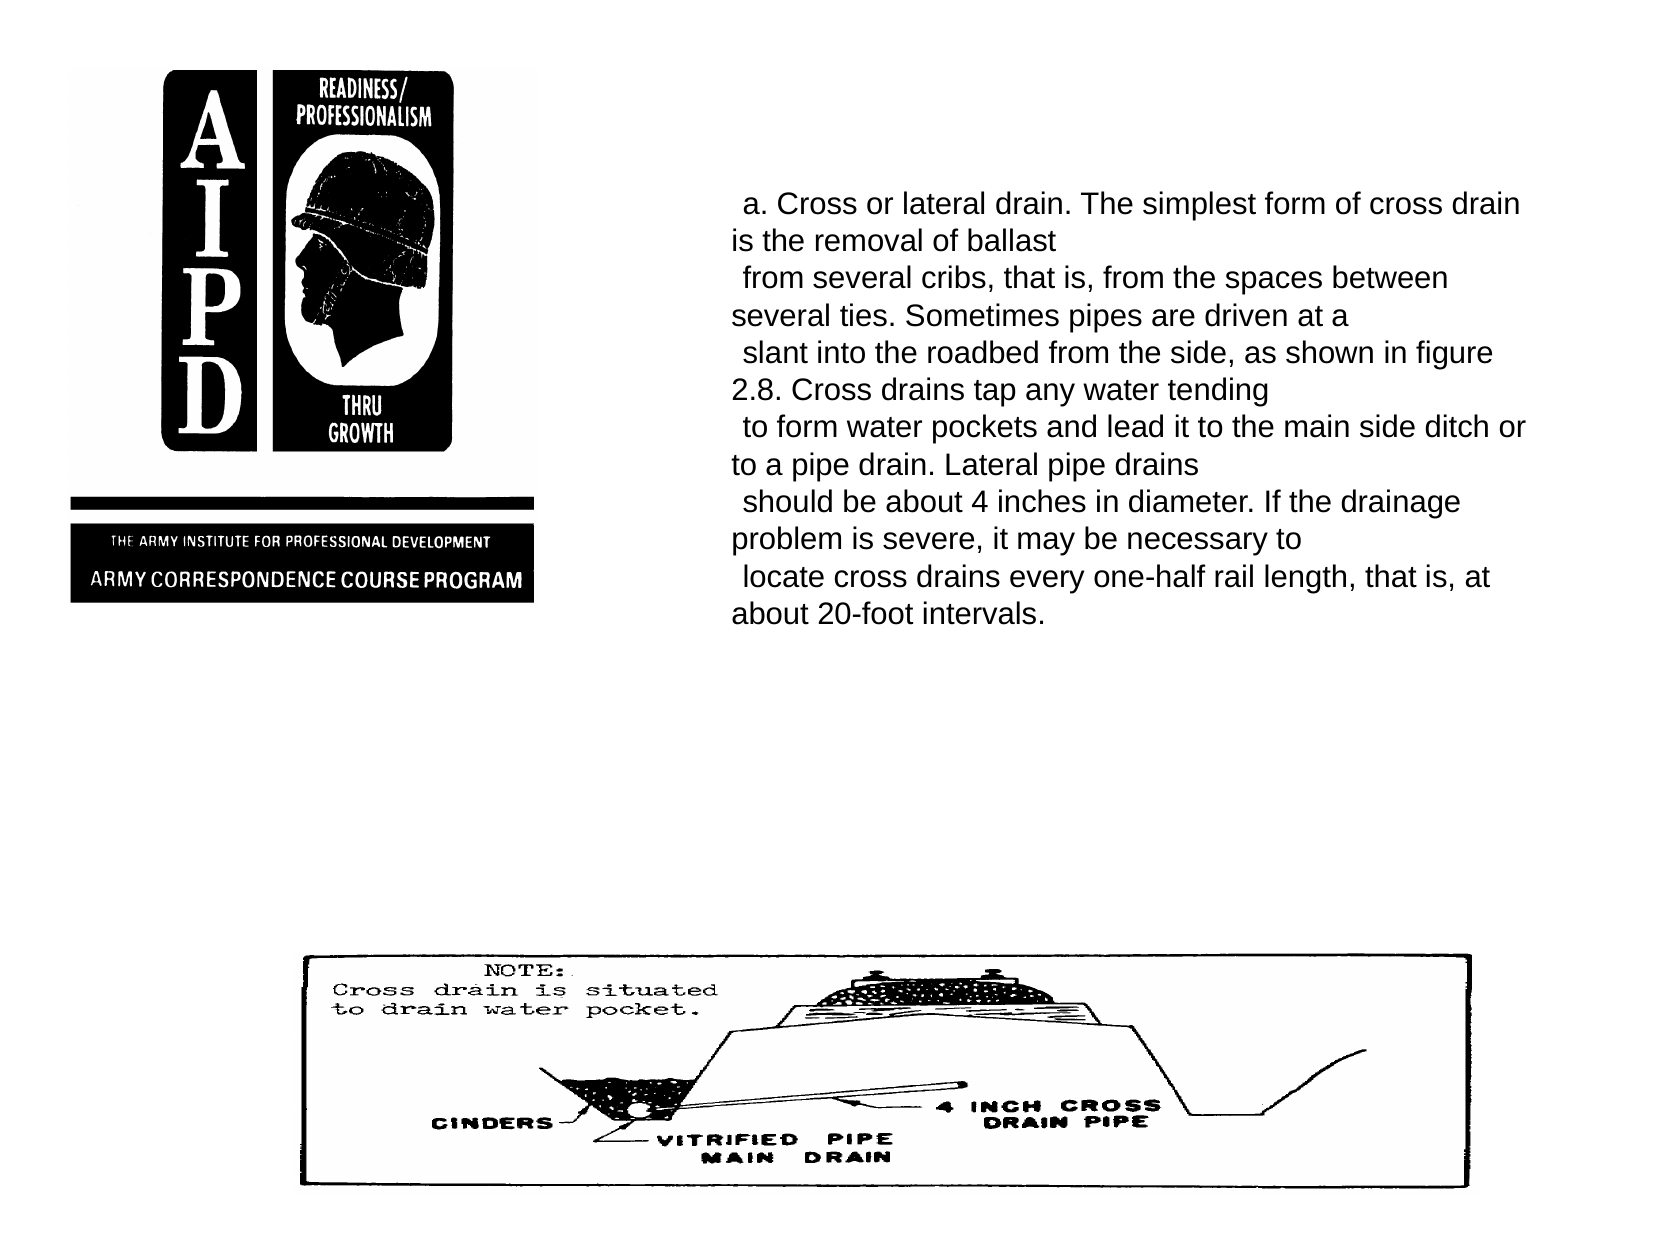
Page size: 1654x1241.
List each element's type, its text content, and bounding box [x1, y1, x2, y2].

picture [293, 950, 1482, 1194]
text_box a. Cross or lateral drain. The simplest form of cross drain is the removal of ballast from several cribs, that is, from the spaces between several ties. Sometimes pipes are driven at a slant into the roadbed from the side, as shown in figure 2.8. Cross drains tap any water tending to form water pockets and lead it to the main side ditch or to a pipe drain. Lateral pipe drains should be about 4 inches in diameter. If the drainage problem is severe, it may be necessary to locate cross drains every one-half rail length, that is, at about 20-foot intervals. [716, 175, 1544, 639]
picture [68, 68, 538, 607]
